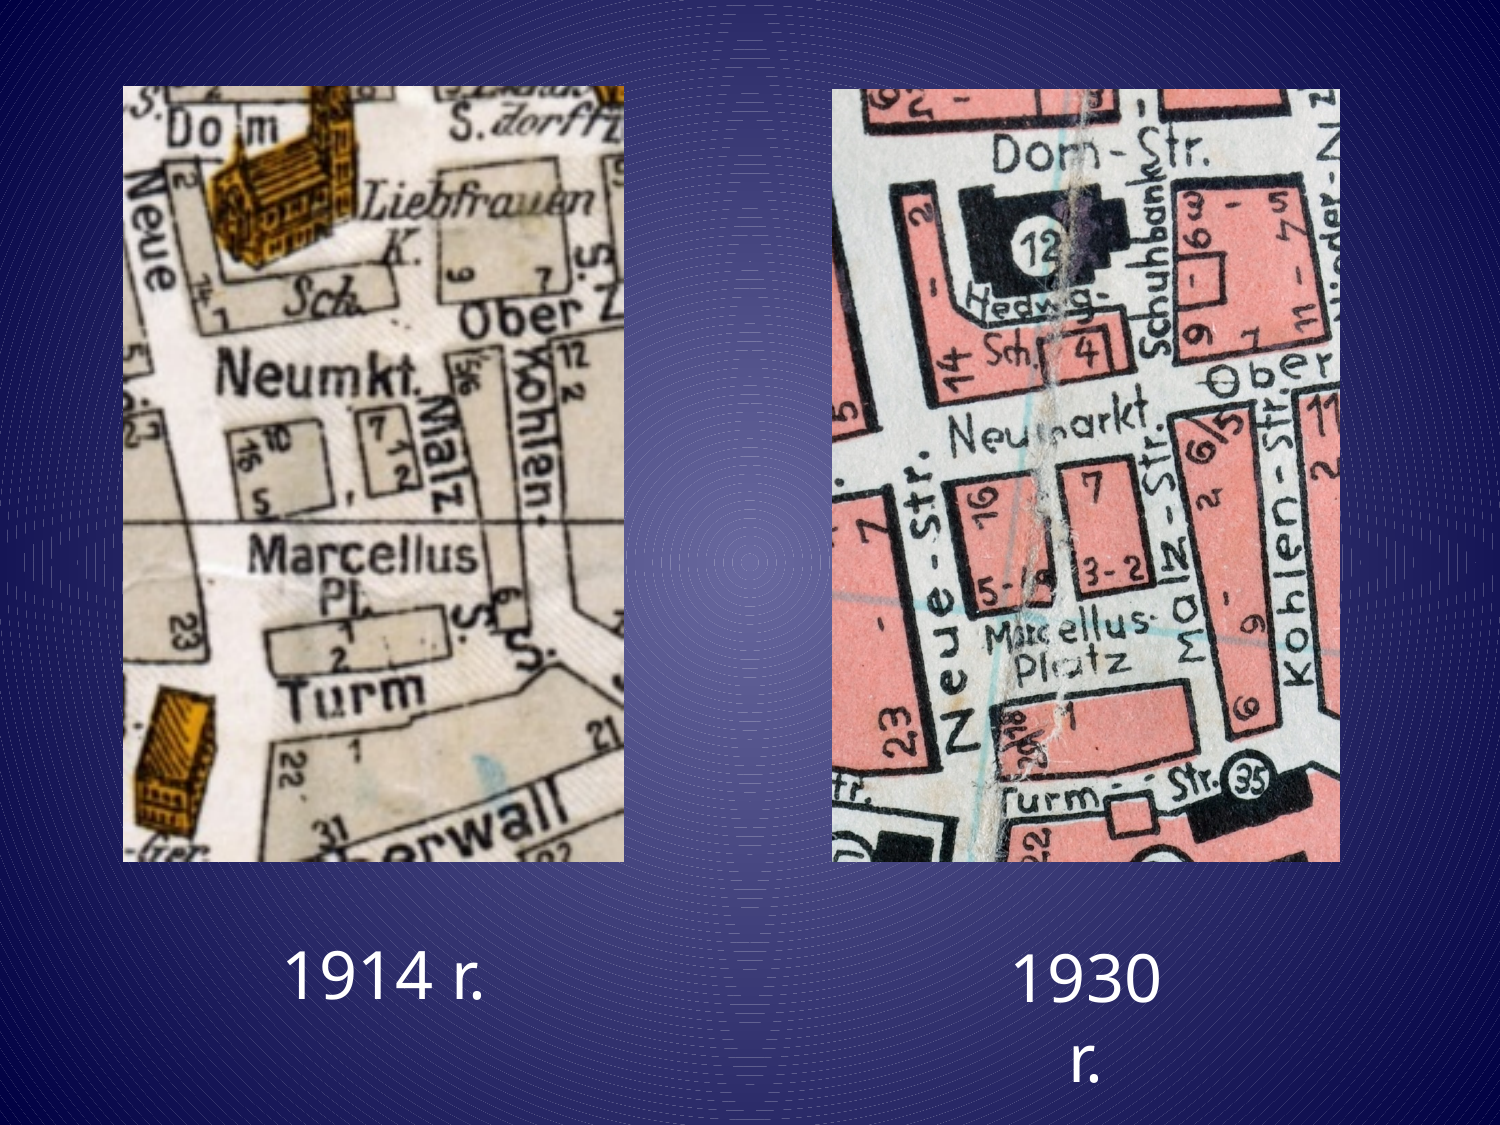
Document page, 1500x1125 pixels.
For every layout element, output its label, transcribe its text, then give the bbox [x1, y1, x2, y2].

text_box 1930 r. [974, 928, 1199, 1025]
picture [832, 90, 1340, 863]
picture [123, 86, 624, 863]
title 1914 r. [242, 925, 526, 1025]
